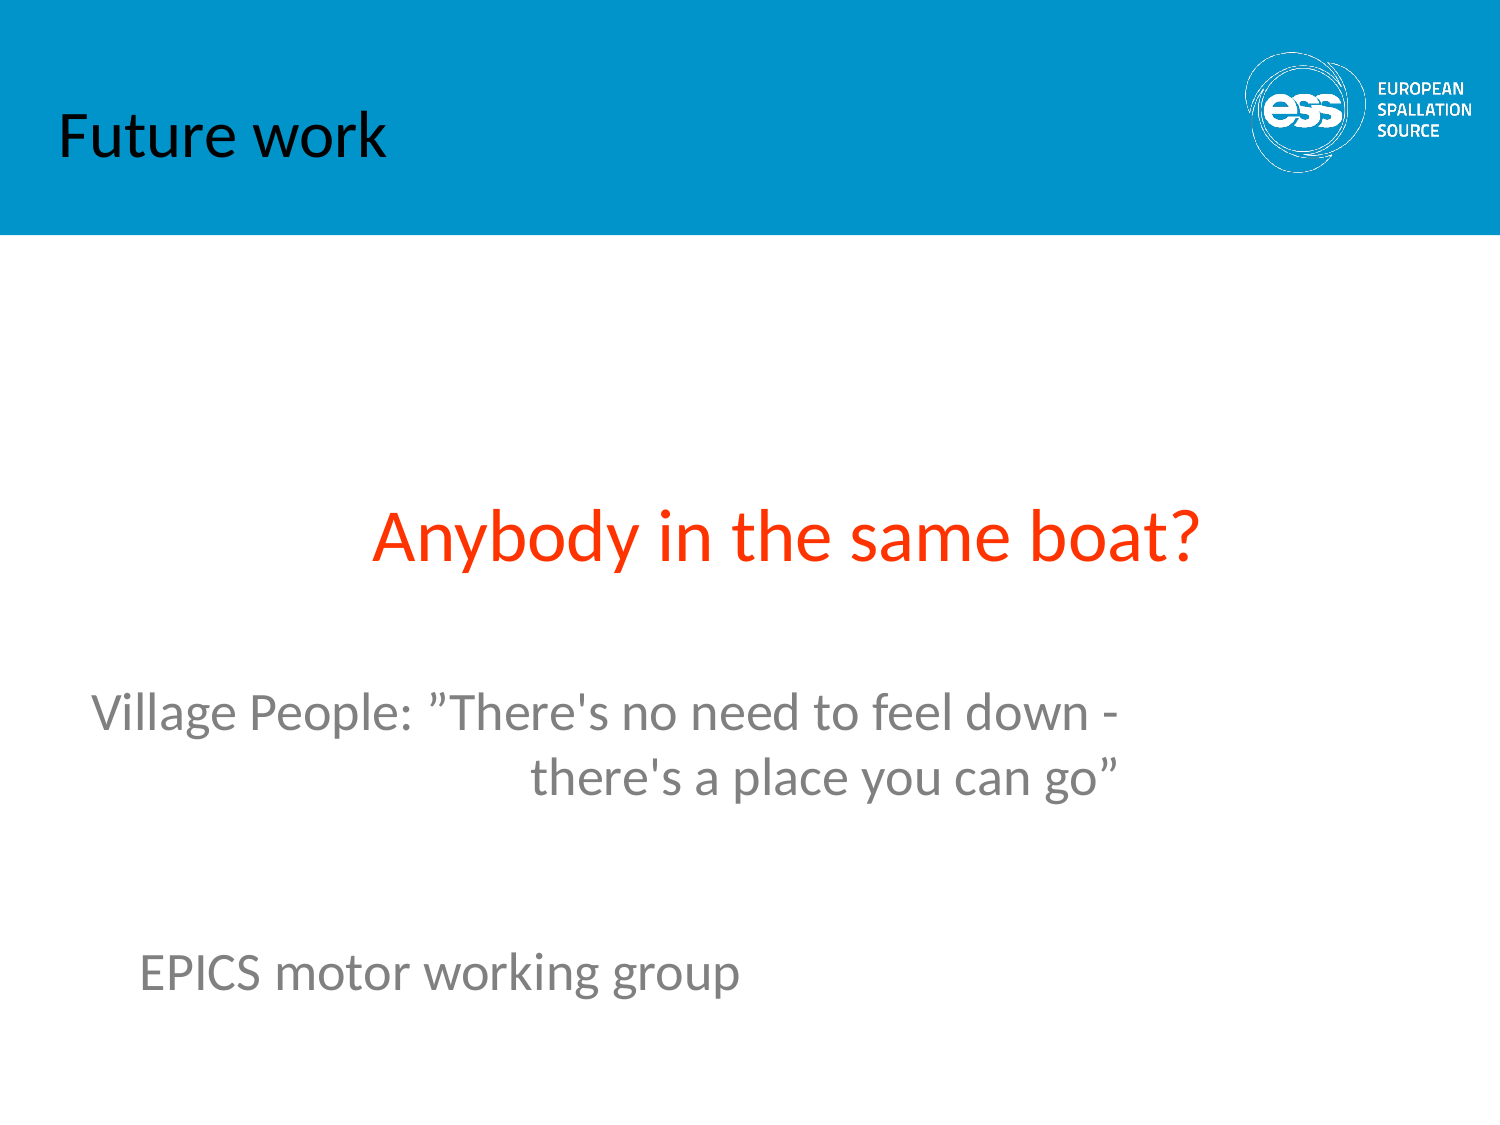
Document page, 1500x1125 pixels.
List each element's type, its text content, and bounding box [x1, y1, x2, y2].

picture [1264, 94, 1342, 127]
picture [1398, 109, 1406, 115]
list Anybody in the same boat? Village People: ”There's no need to feel down - there's a place you can go” EPICS motor working group [76, 254, 1456, 1087]
picture [1418, 104, 1423, 115]
picture [1436, 104, 1444, 115]
picture [1409, 104, 1415, 115]
picture [1432, 125, 1438, 136]
picture [1389, 104, 1393, 115]
title Future work [58, 45, 1231, 233]
picture [1422, 125, 1428, 134]
picture [1454, 83, 1458, 94]
picture [1443, 86, 1450, 93]
picture [1379, 83, 1385, 94]
picture [1400, 83, 1407, 94]
picture [1423, 83, 1430, 94]
